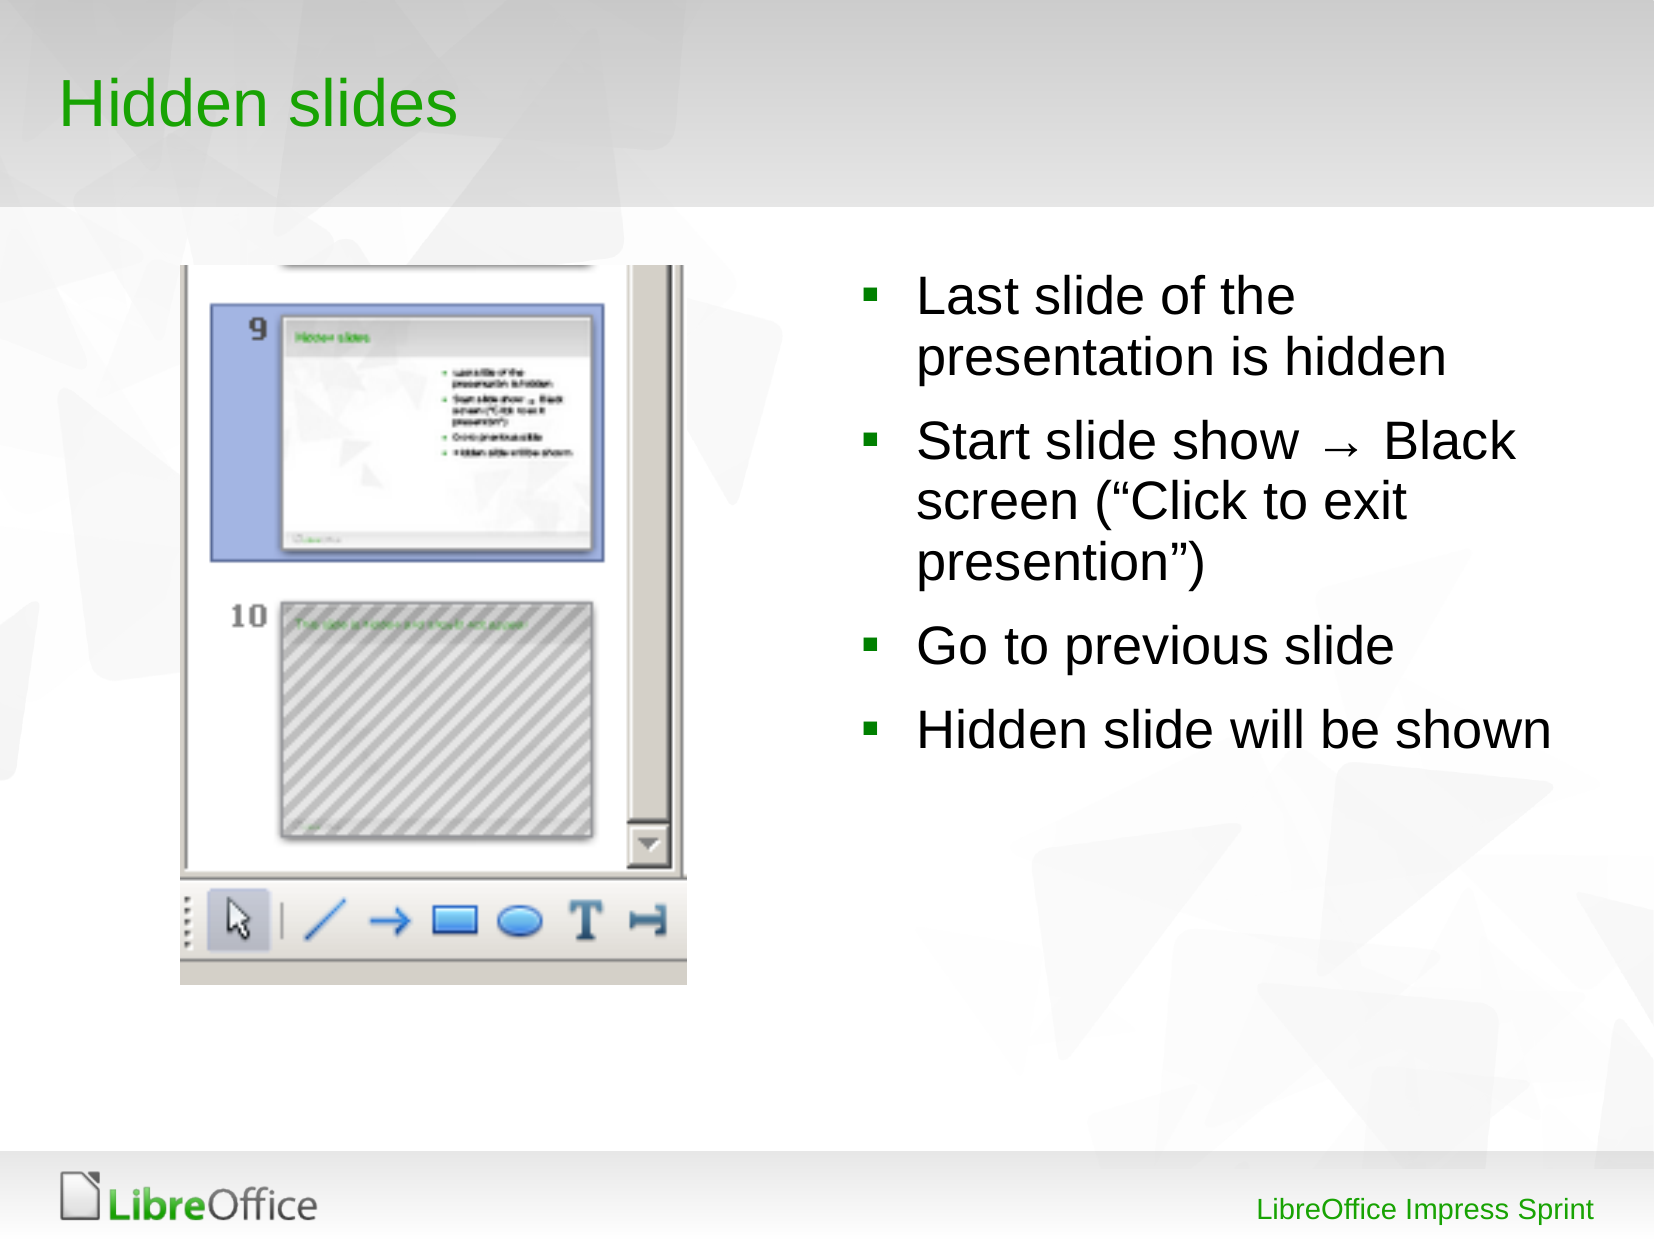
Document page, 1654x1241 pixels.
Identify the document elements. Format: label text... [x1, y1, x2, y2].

title Hidden slides [59, 29, 1595, 178]
picture [915, 548, 1654, 1169]
picture [41, 1152, 337, 1240]
list Last slide of the presentation is hidden Start slide show → Black screen (“Click to exit presention”) Go to previous slide Hidden slide will be shown [845, 265, 1596, 986]
picture [0, 0, 783, 986]
